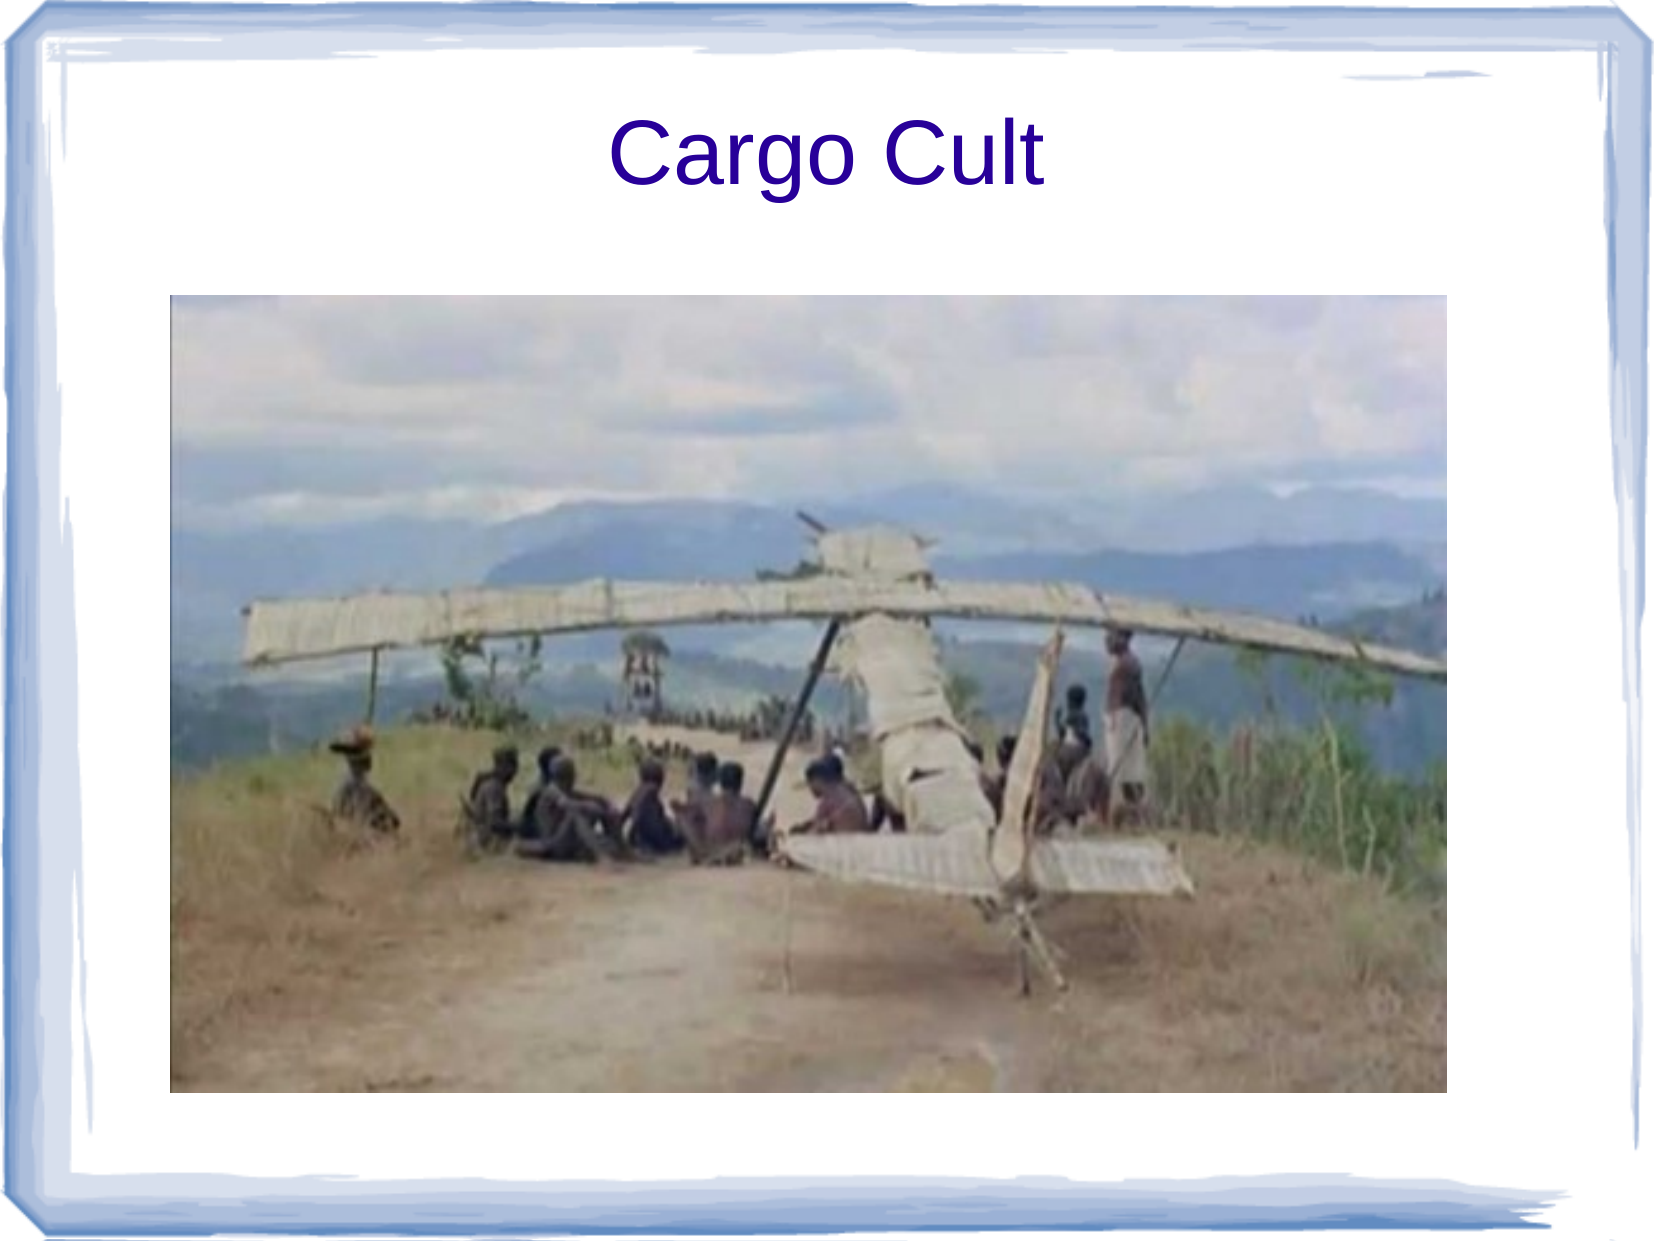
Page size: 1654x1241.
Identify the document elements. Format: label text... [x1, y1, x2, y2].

picture [0, 0, 1654, 1241]
title Cargo Cult [82, 49, 1571, 257]
